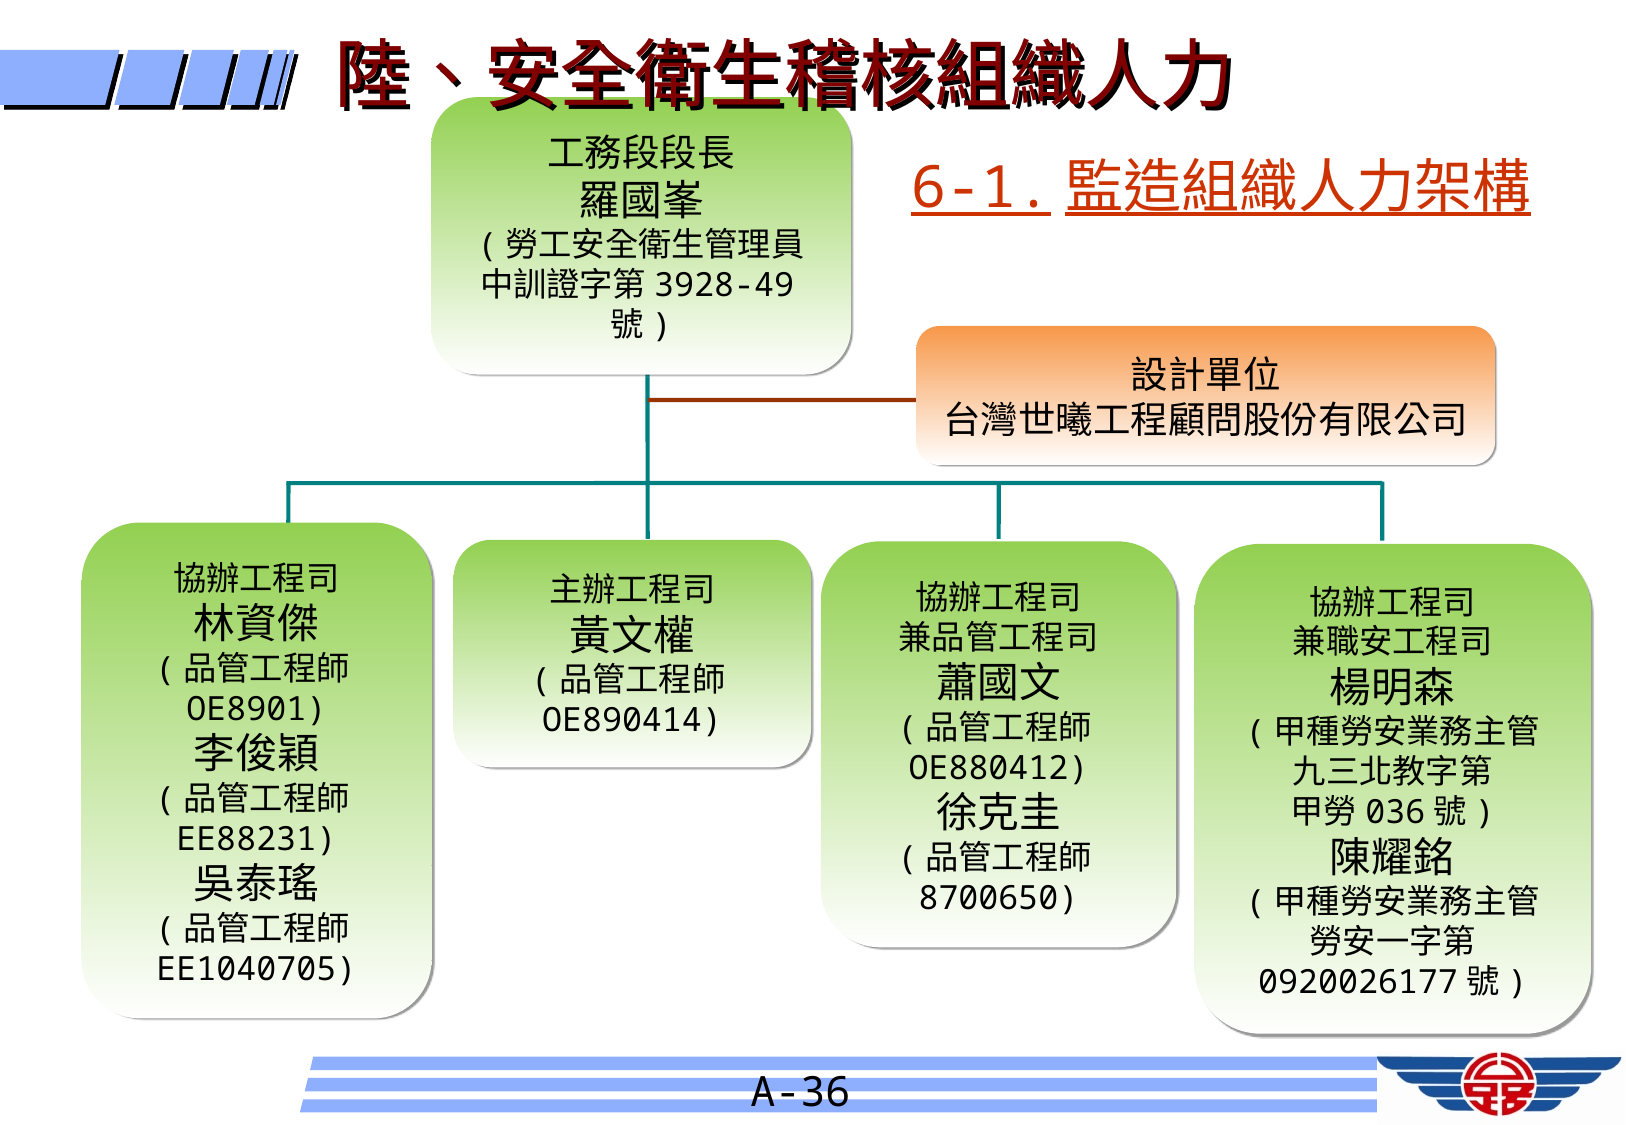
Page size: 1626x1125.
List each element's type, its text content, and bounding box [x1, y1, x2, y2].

title 6-1.監造組織人力架構 [896, 141, 1605, 254]
text_box 協辦工程司 兼職安工程司 楊明森 (甲種勞安業務主管 九三北教字第 甲勞036號) 陳耀銘 (甲種勞安業務主管 勞安一字第 0920026177號) [1194, 543, 1592, 1034]
text_box 協辦工程司 兼品管工程司 蕭國文 (品管工程師OE880412) 徐克圭 (品管工程師8700650) [820, 541, 1177, 948]
text_box 陸、安全衛生稽核組織人力 [319, 19, 1259, 125]
text_box 主辦工程司 黃文權 (品管工程師OE890414) [453, 539, 812, 768]
text_box 設計單位 台灣世曦工程顧問股份有限公司 [916, 325, 1496, 466]
text_box 工務段段長 羅國峯 (勞工安全衛生管理員 中訓證字第3928-49號) [431, 125, 852, 375]
text_box 協辦工程司 林資傑 (品管工程師OE8901) 李俊穎 (品管工程師EE88231) 吳泰瑤 (品管工程師EE1040705) [81, 522, 432, 1019]
